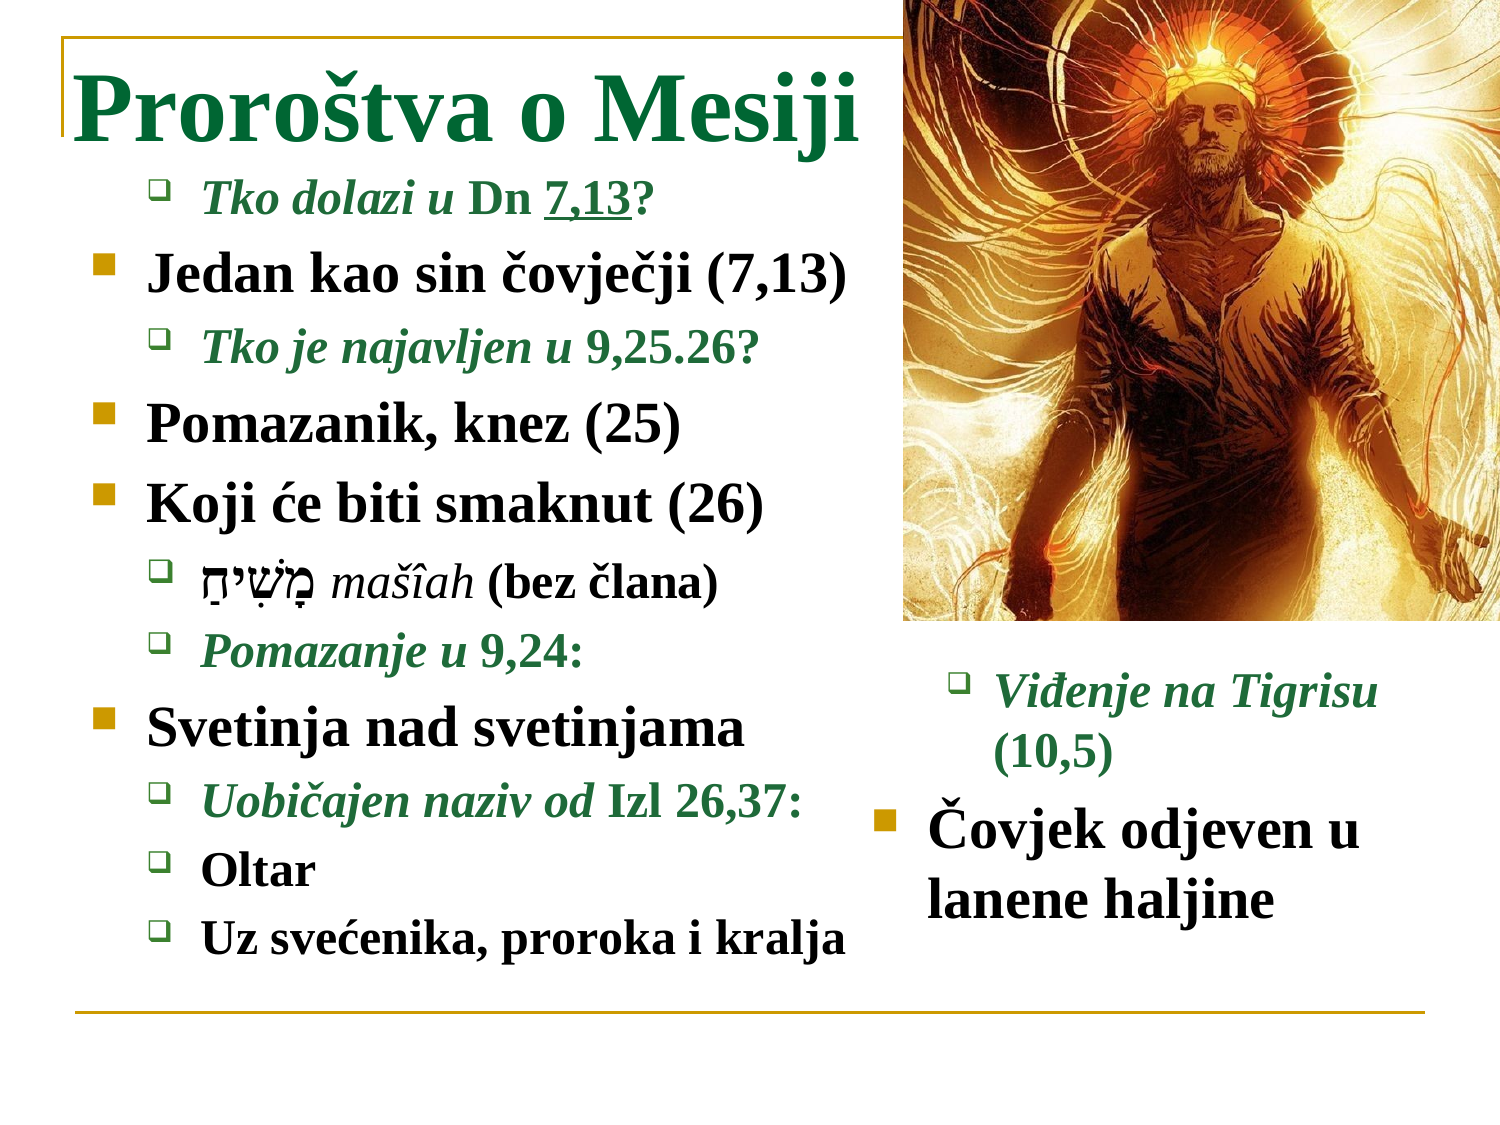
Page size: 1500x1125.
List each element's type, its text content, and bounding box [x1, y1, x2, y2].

list Viđenje na Tigrisu (10,5) Čovjek odjeven u lanene haljine [856, 649, 1500, 1006]
list Tko dolazi u Dn 7,13? Jedan kao sin čovječji (7,13) Tko je najavljen u 9,25.26? Pomazanik, knez (25) Koji će biti smaknut (26) מָשִׁיחַ mašîah (bez člana) Pomazanje u 9,24: Svetinja nad svetinjama Uobičajen naziv od Izl 26,37: Oltar Uz svećenika, proroka i kralja [75, 147, 987, 1006]
picture [903, 0, 1500, 621]
title Proroštva o Mesiji [57, 33, 903, 221]
